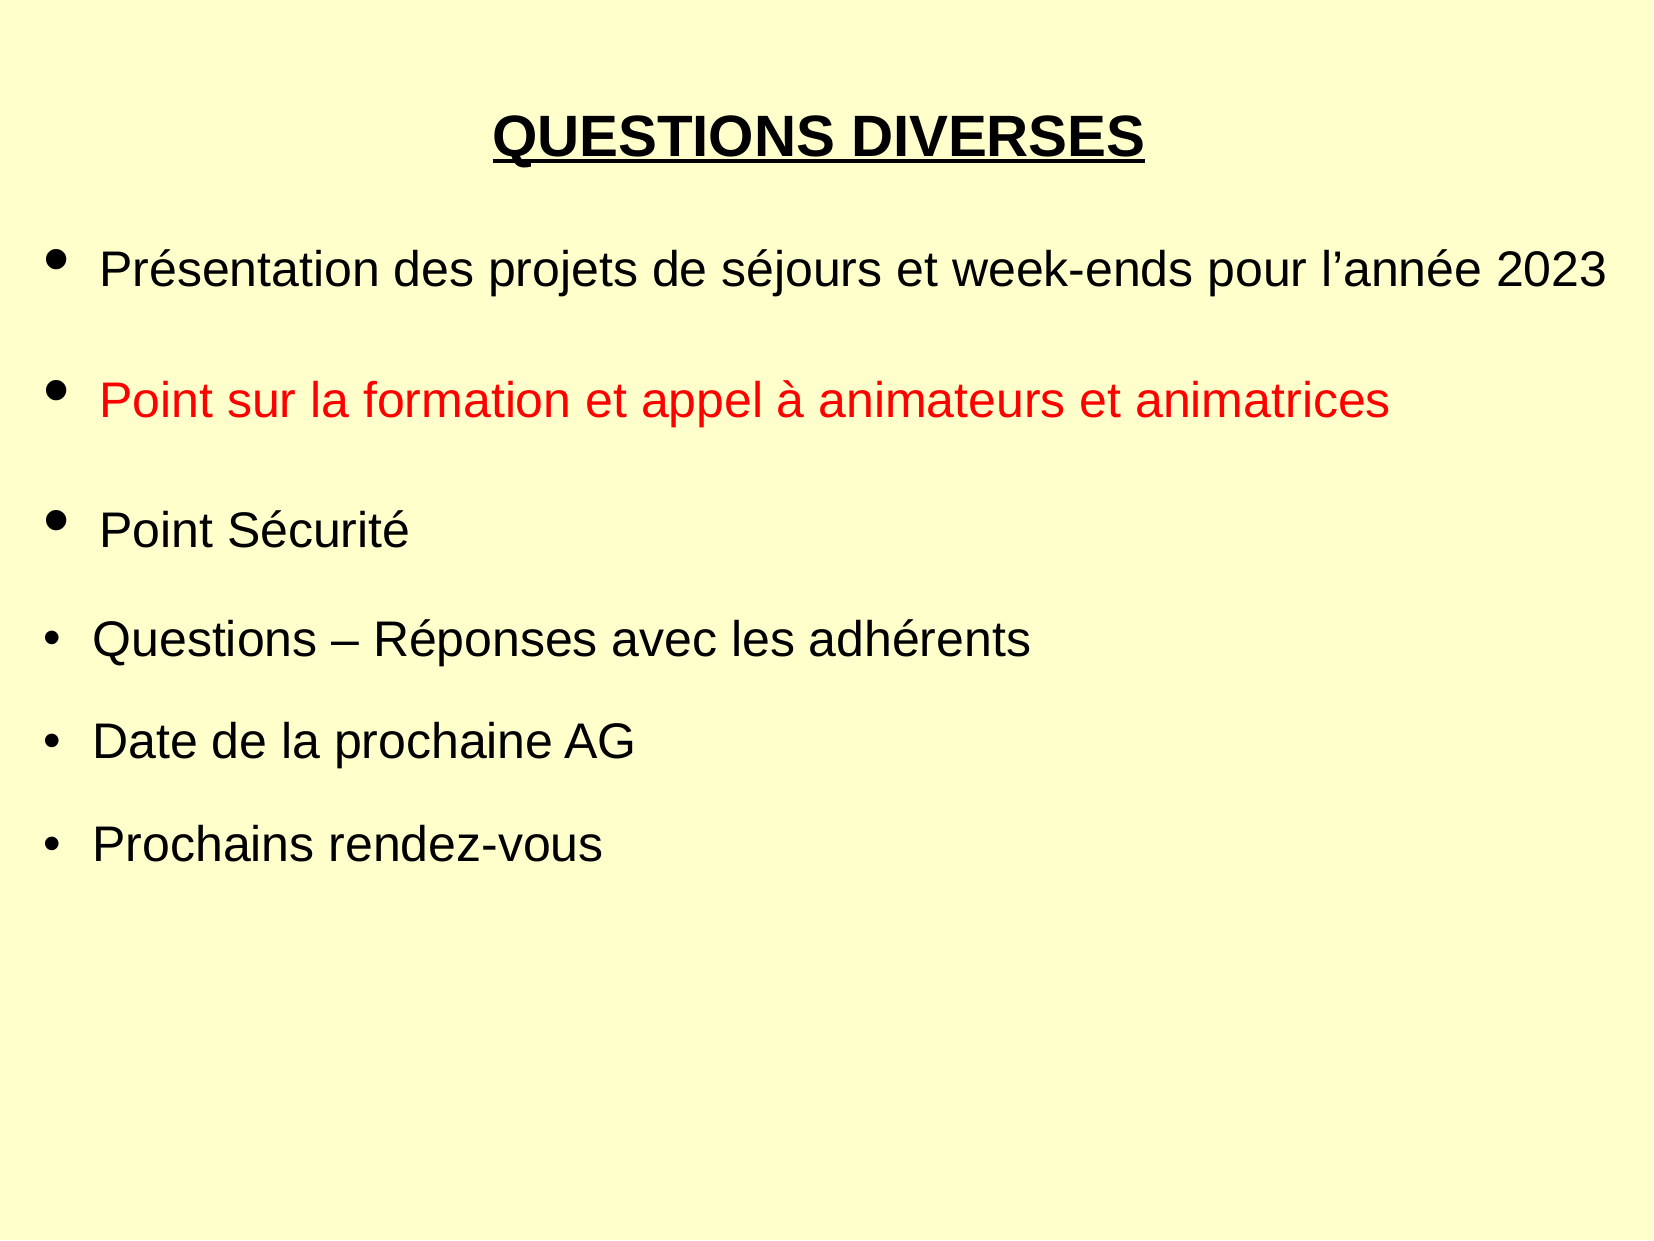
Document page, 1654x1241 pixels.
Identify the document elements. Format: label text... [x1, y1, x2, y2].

text_box QUESTIONS DIVERSES Présentation des projets de séjours et week-ends pour l’année 2023 Point sur la formation et appel à animateurs et animatrices Point Sécurité Questions – Réponses avec les adhérents Date de la prochaine AG Prochains rendez-vous [28, 76, 1630, 1187]
